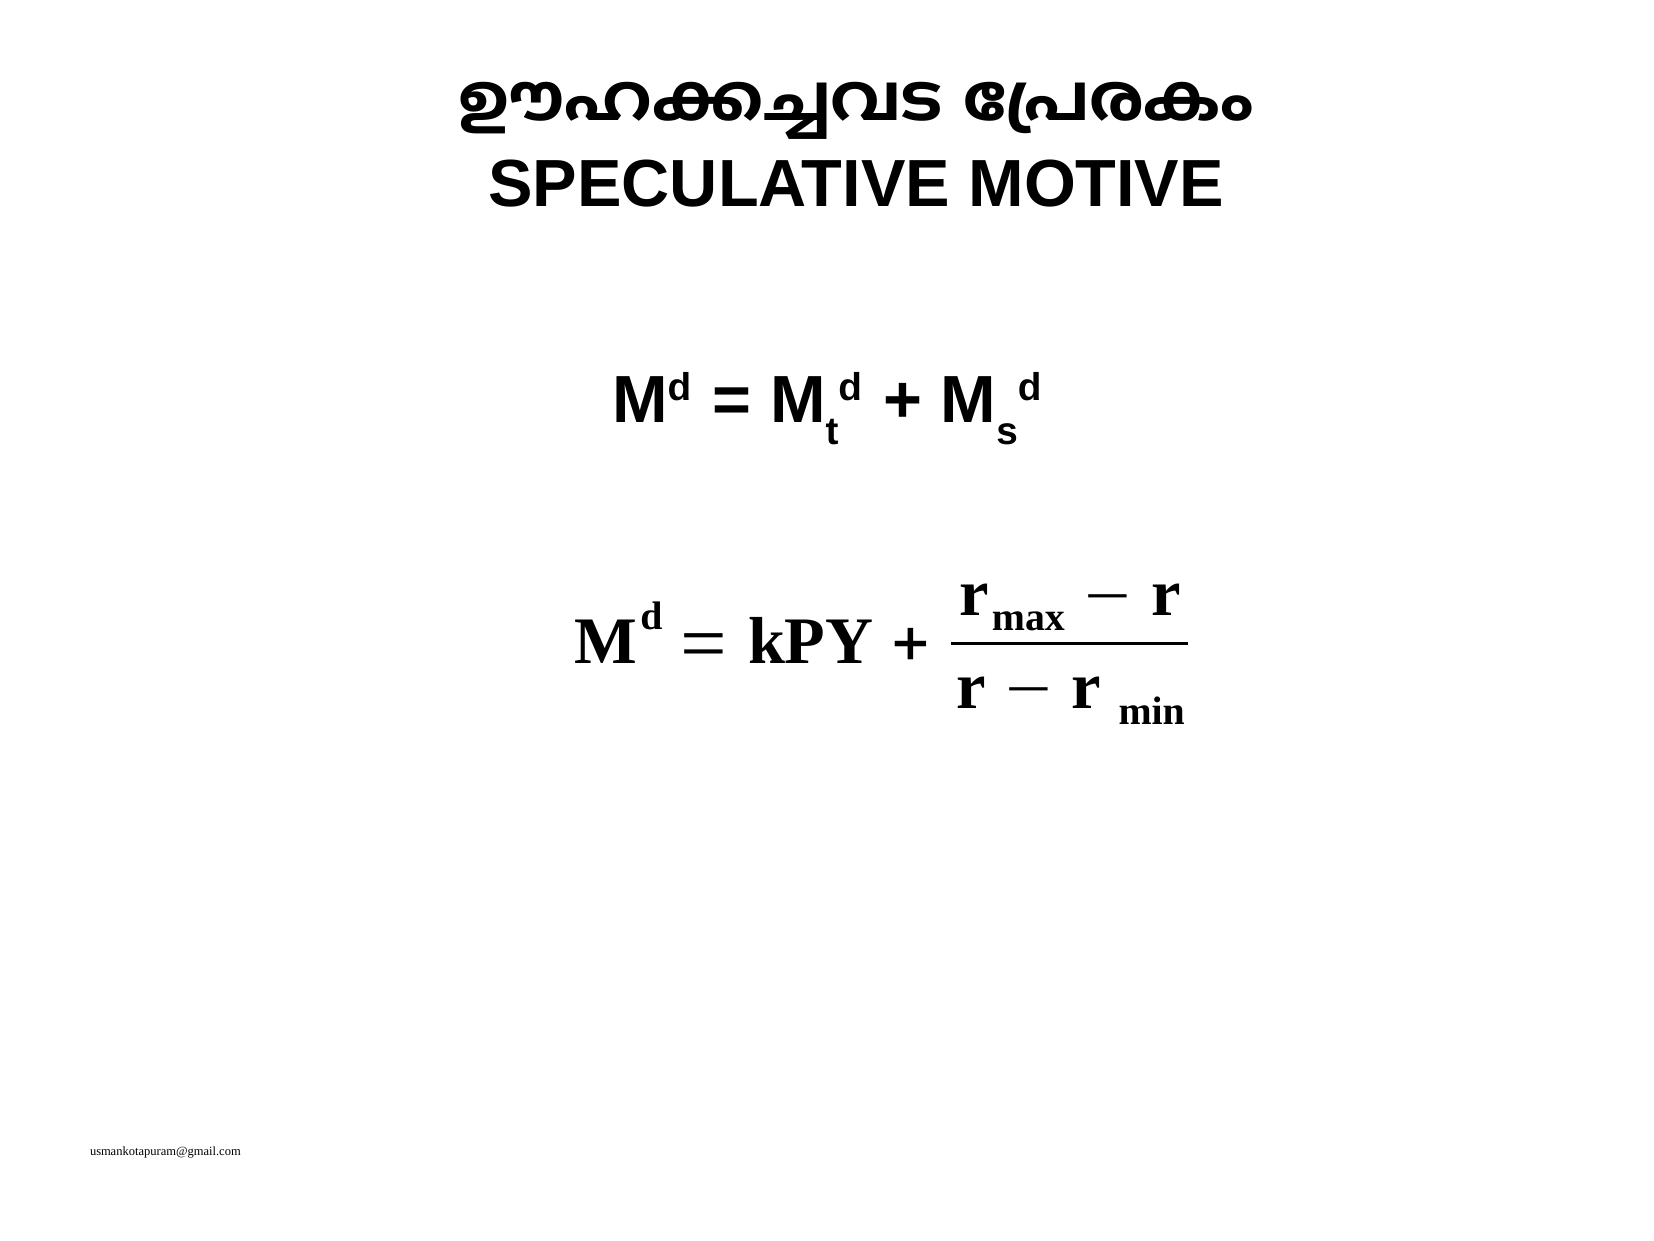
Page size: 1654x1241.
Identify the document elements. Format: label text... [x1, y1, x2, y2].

title ഊഹക്കച്ചവട പ്രേരകം SPECULATIVE MOTIVE [153, 23, 1560, 260]
text_box Md = Mtd + Msd [35, 354, 1619, 485]
chart [566, 555, 1198, 733]
